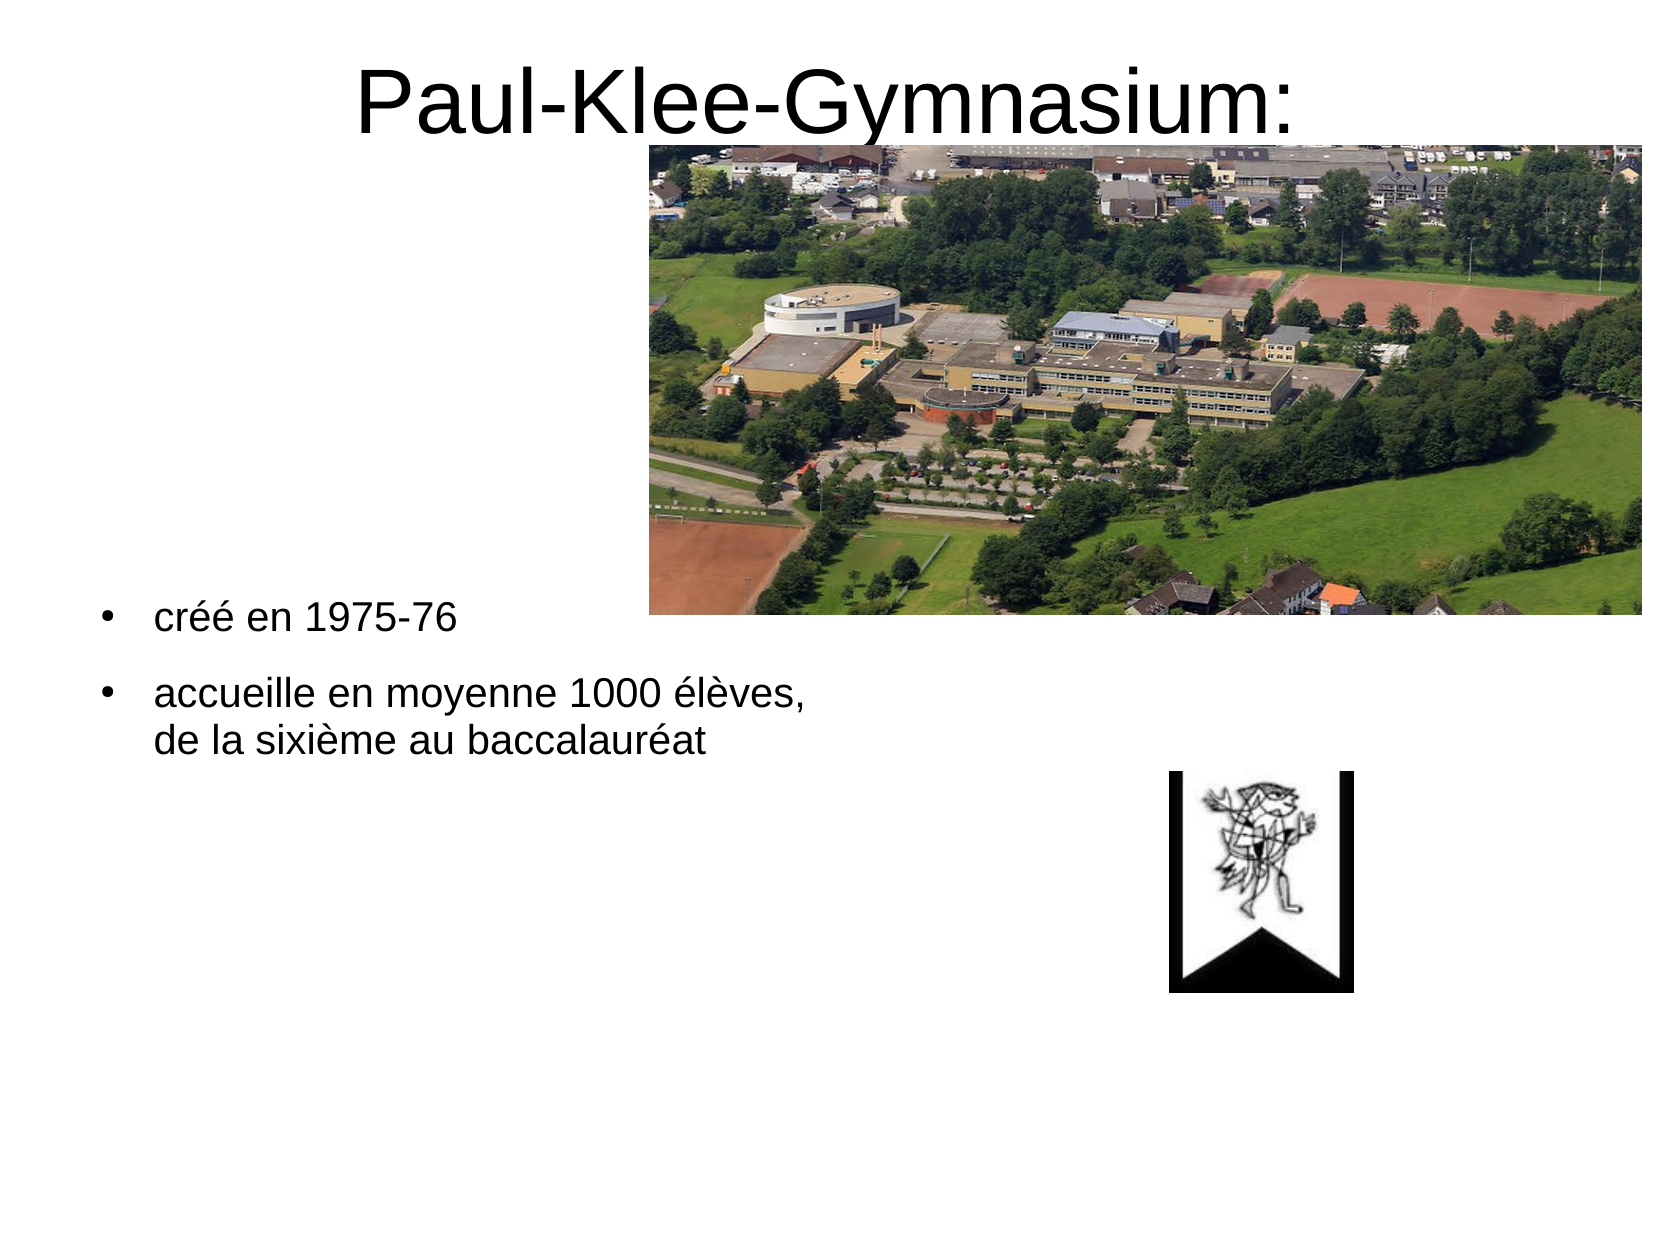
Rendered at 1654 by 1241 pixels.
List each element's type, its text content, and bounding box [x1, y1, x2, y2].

picture [649, 145, 1642, 615]
list créé en 1975-76 accueille en moyenne 1000 élèves, de la sixième au baccalauréat [82, 290, 809, 1109]
title Paul-Klee-Gymnasium: [82, 49, 1571, 257]
picture [1169, 771, 1354, 993]
